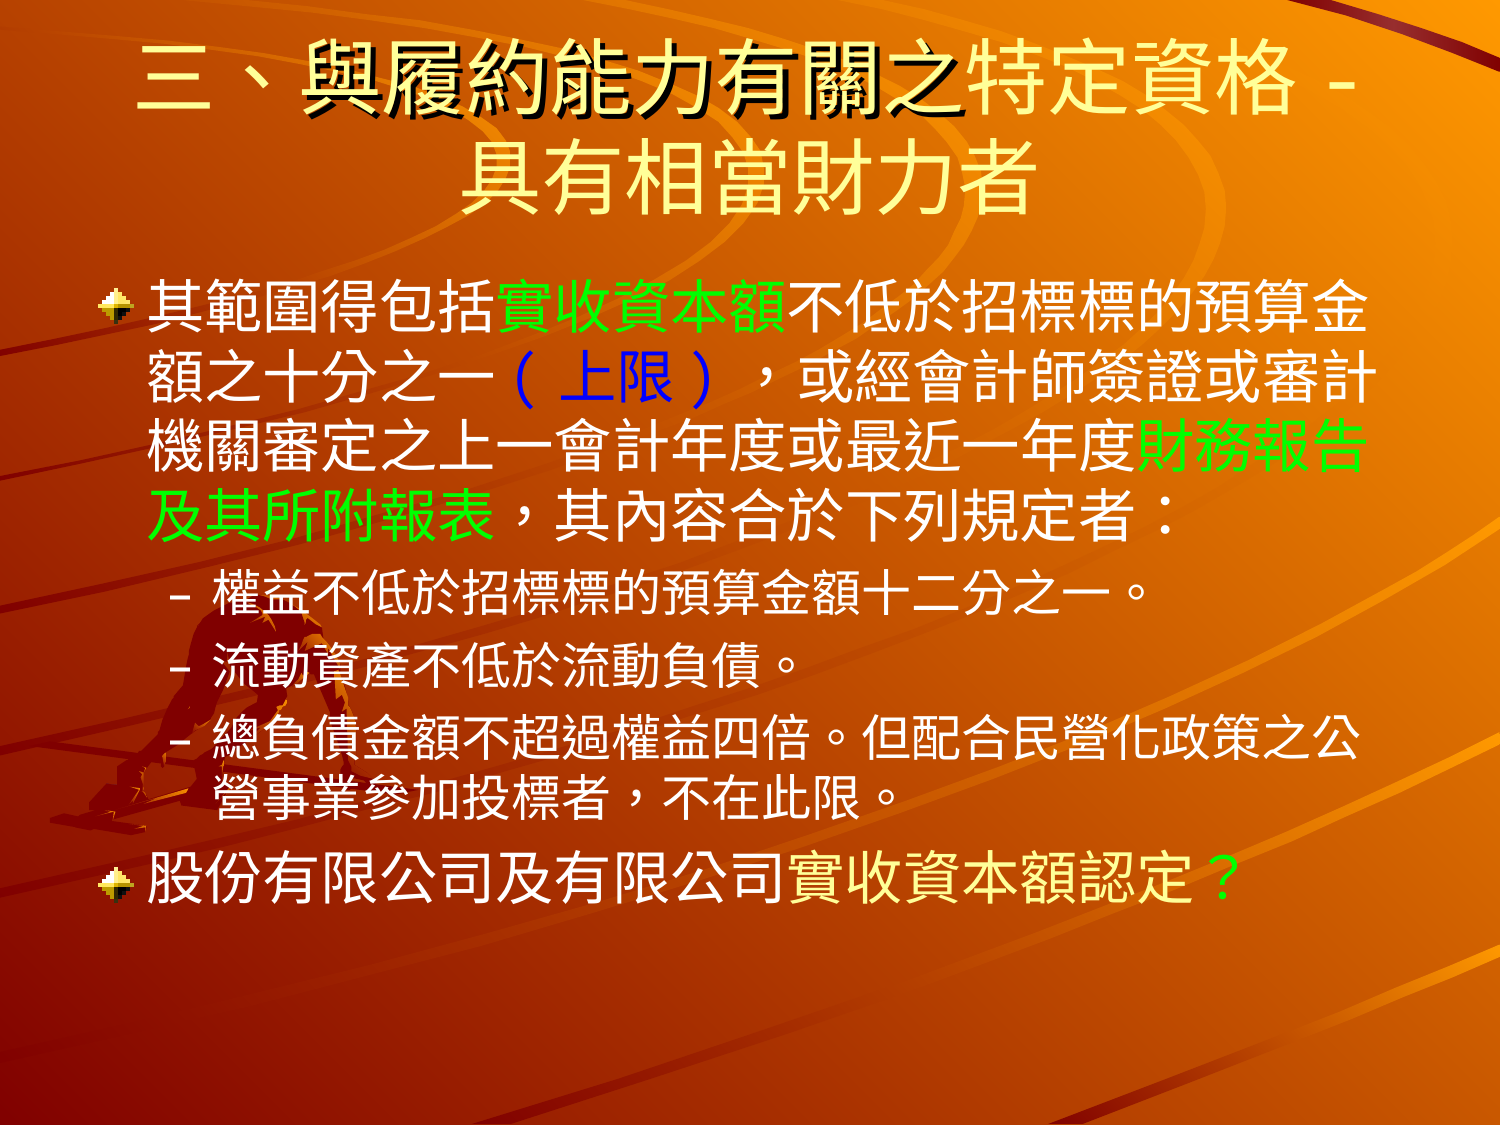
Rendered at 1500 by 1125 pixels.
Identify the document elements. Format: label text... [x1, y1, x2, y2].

list 其範圍得包括實收資本額不低於招標標的預算金額之十分之一(上限)，或經會計師簽證或審計機關審定之上一會計年度或最近一年度財務報告及其所附報表，其內容合於下列規定者： 權益不低於招標標的預算金額十二分之一。 流動資產不低於流動負債。 總負債金額不超過權益四倍。但配合民營化政策之公營事業參加投標者，不在此限。 股份有限公司及有限公司實收資本額認定？ [75, 262, 1426, 1006]
title 三、與履約能力有關之特定資格- 具有相當財力者 [75, 25, 1426, 233]
